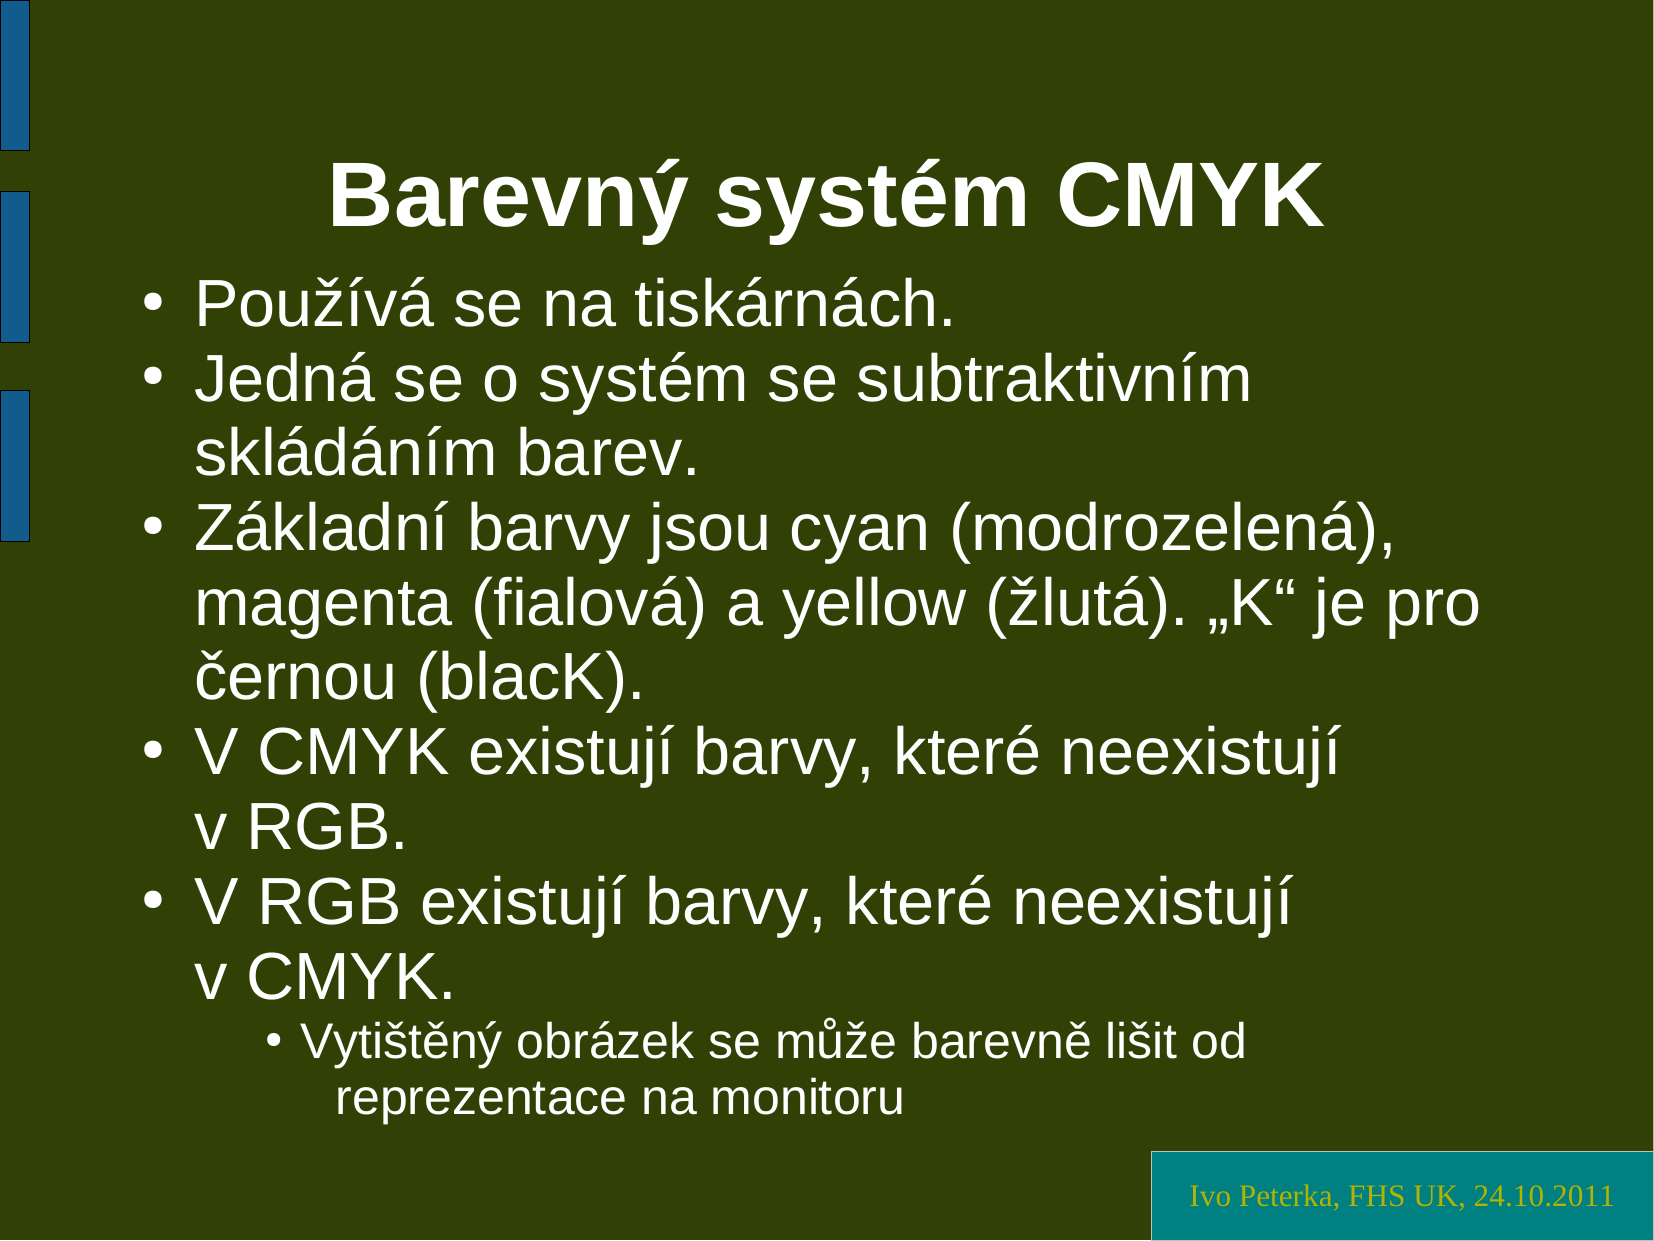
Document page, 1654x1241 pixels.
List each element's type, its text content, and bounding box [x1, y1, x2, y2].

list Používá se na tiskárnách. Jedná se o systém se subtraktivním skládáním barev. Základní barvy jsou cyan (modrozelená), magenta (fialová) a yellow (žlutá). „K“ je pro černou (blacK). V CMYK existují barvy, které neexistují v RGB. V RGB existují barvy, které neexistují v CMYK. Vytištěný obrázek se může barevně lišit od reprezentace na monitoru [123, 265, 1536, 1125]
title Barevný systém CMYK [121, 98, 1534, 291]
